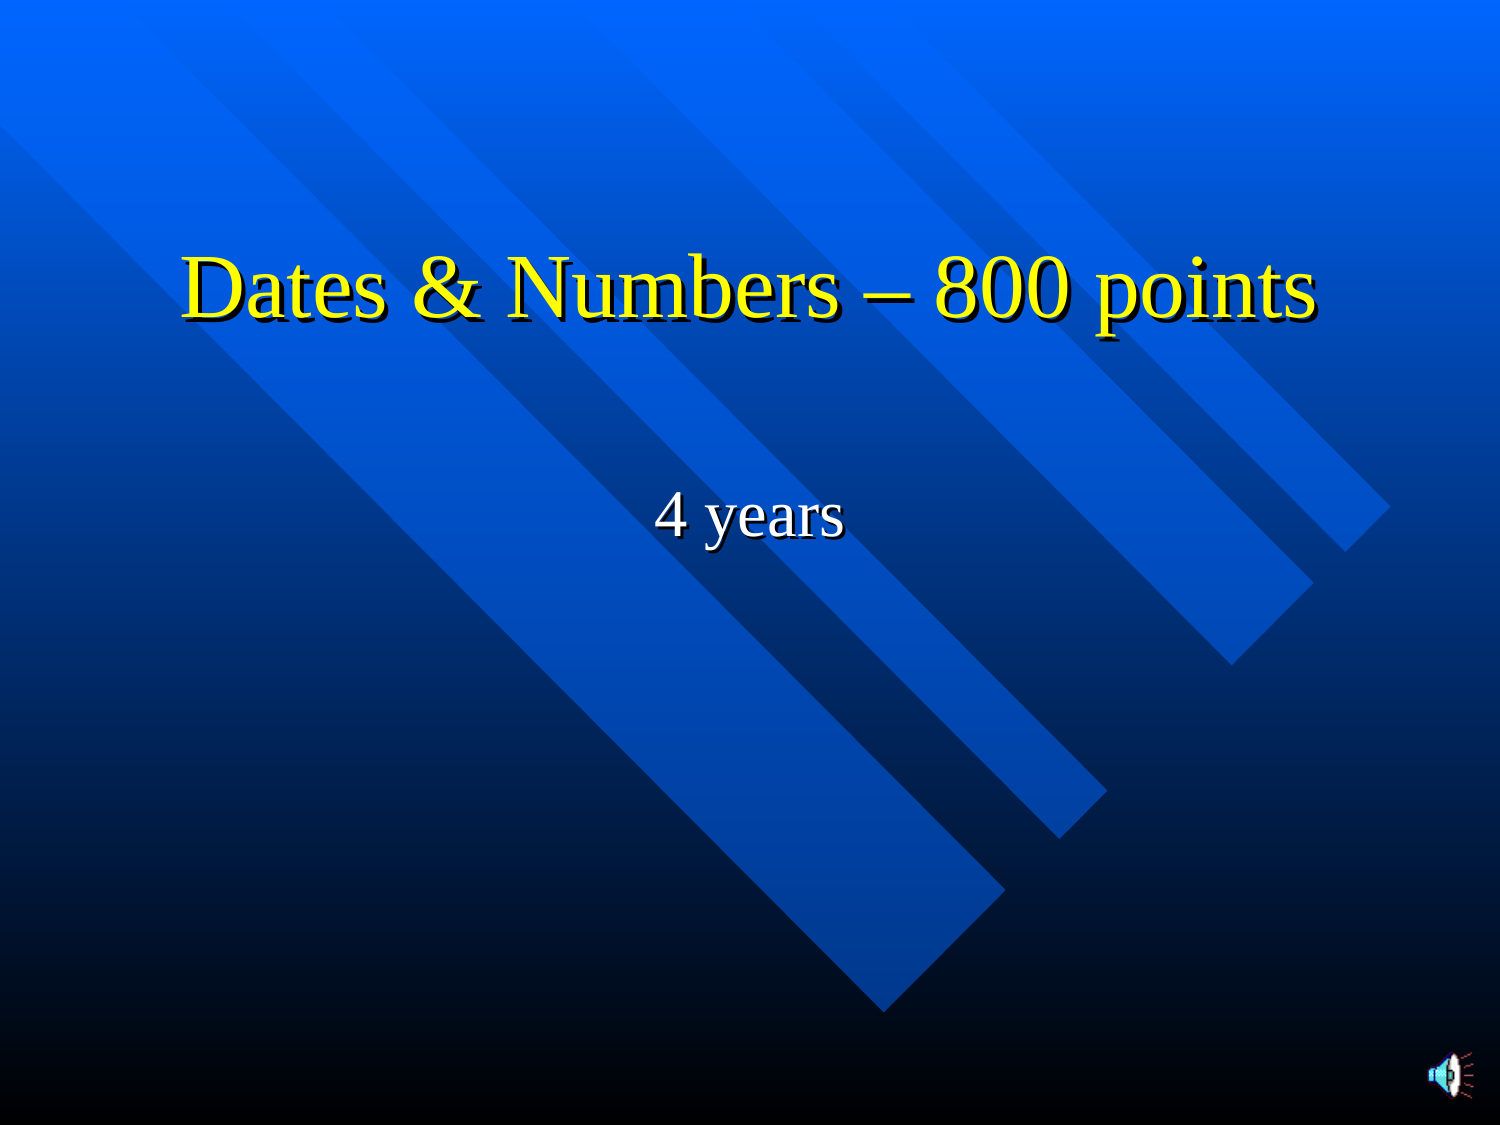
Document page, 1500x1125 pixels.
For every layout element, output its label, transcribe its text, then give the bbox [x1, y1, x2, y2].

picture [1426, 1051, 1477, 1102]
subtitle 4 years [225, 462, 1276, 751]
title Dates & Numbers – 800 points [112, 187, 1388, 375]
